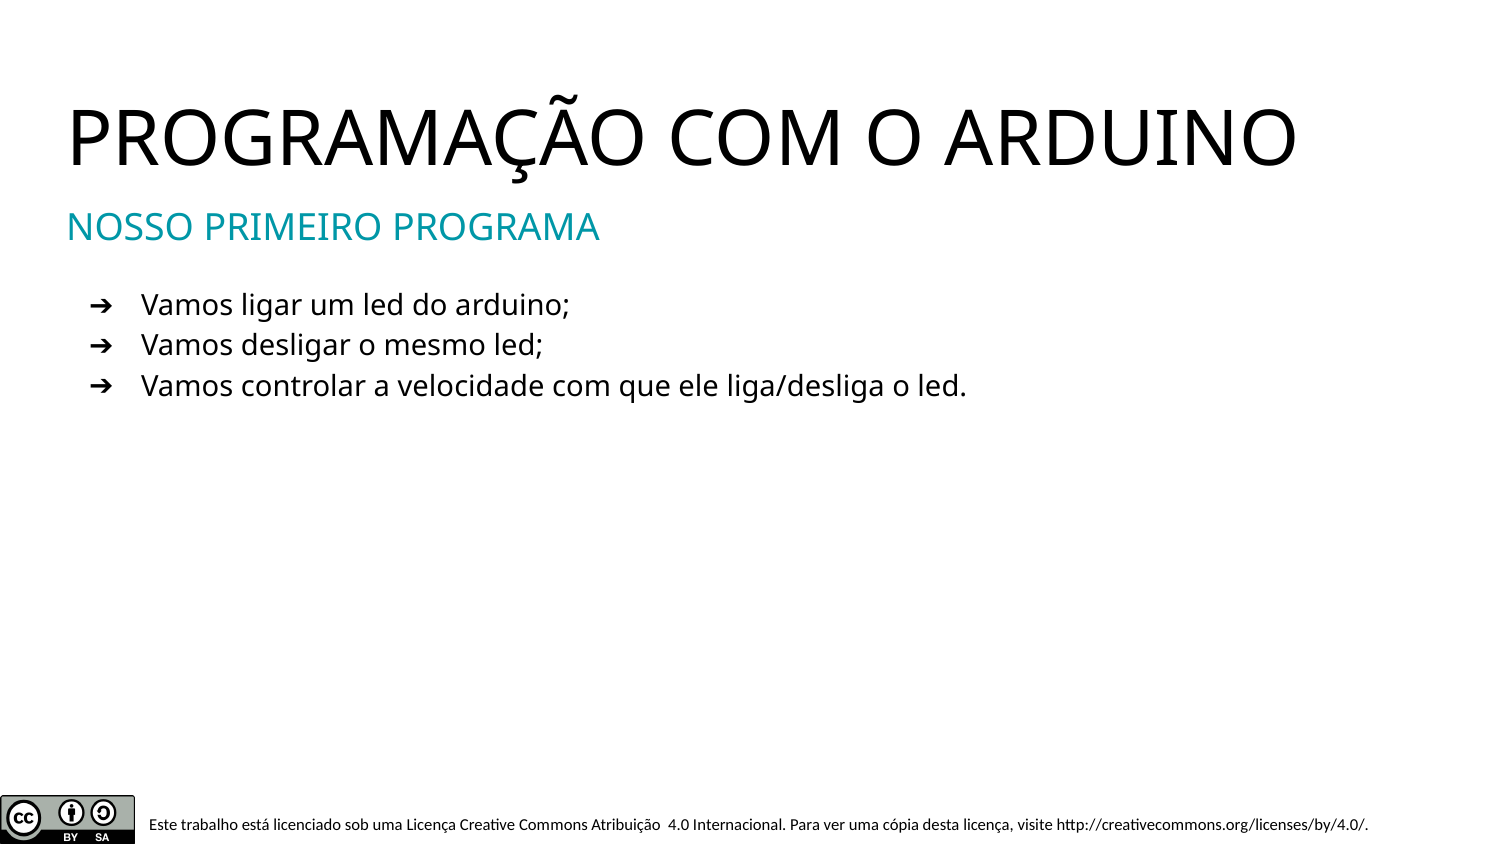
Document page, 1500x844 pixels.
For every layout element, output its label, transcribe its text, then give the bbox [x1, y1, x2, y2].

list Vamos ligar um led do arduino; Vamos desligar o mesmo led; Vamos controlar a velocidade com que ele liga/desliga o led. [51, 282, 1449, 750]
title PROGRAMAÇÃO COM O ARDUINO [51, 72, 1449, 167]
picture [0, 795, 135, 844]
text_box Este trabalho está licenciado sob uma Licença Creative Commons Atribuição 4.0 Internacional. Para ver uma cópia desta licença, visite http://creativecommons.org/licenses/by/4.0/. [135, 795, 1500, 844]
title NOSSO PRIMEIRO PROGRAMA [51, 187, 1449, 282]
